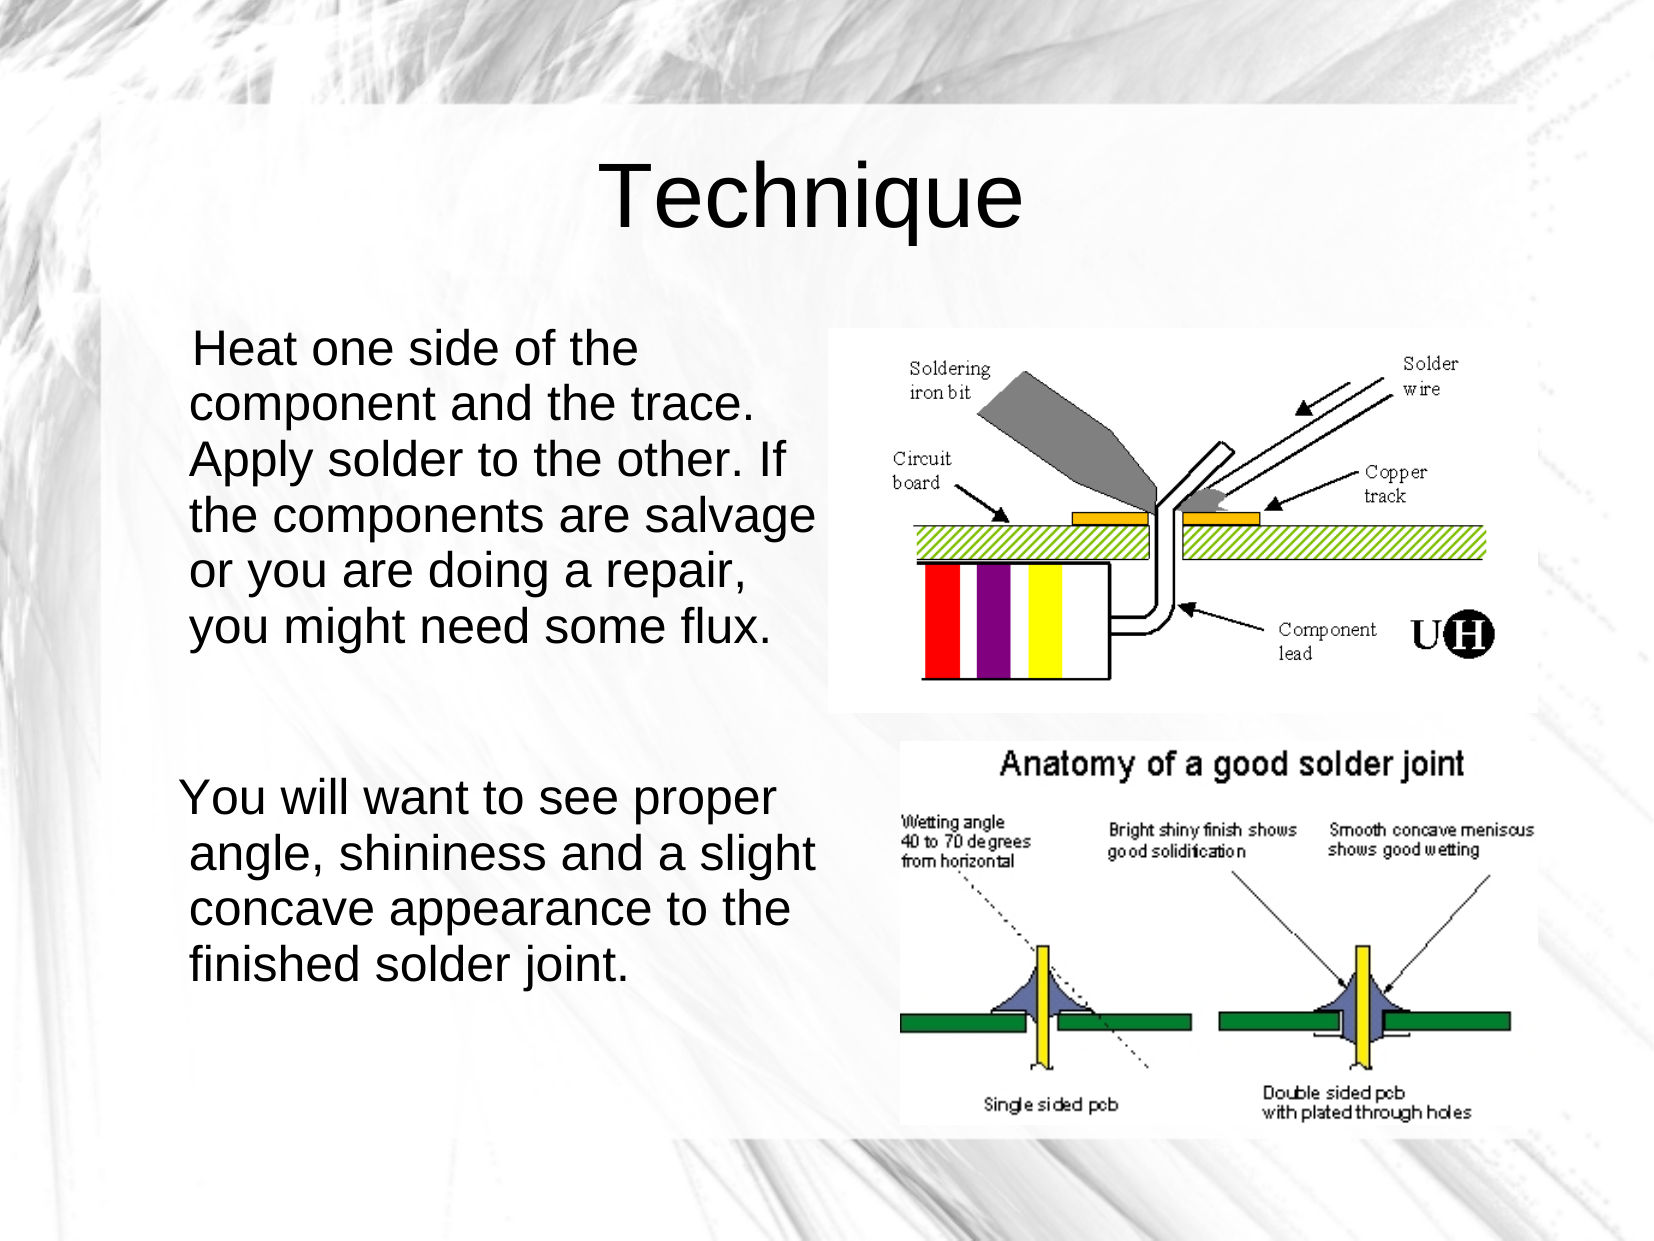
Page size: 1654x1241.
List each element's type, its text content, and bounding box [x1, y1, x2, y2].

list Heat one side of the component and the trace. Apply solder to the other. If the components are salvage or you are doing a repair, you might need some flux. You will want to see proper angle, shininess and a slight concave appearance to the finished solder joint. [118, 319, 827, 1097]
title Technique [118, 119, 1506, 273]
picture [0, 0, 1654, 1241]
